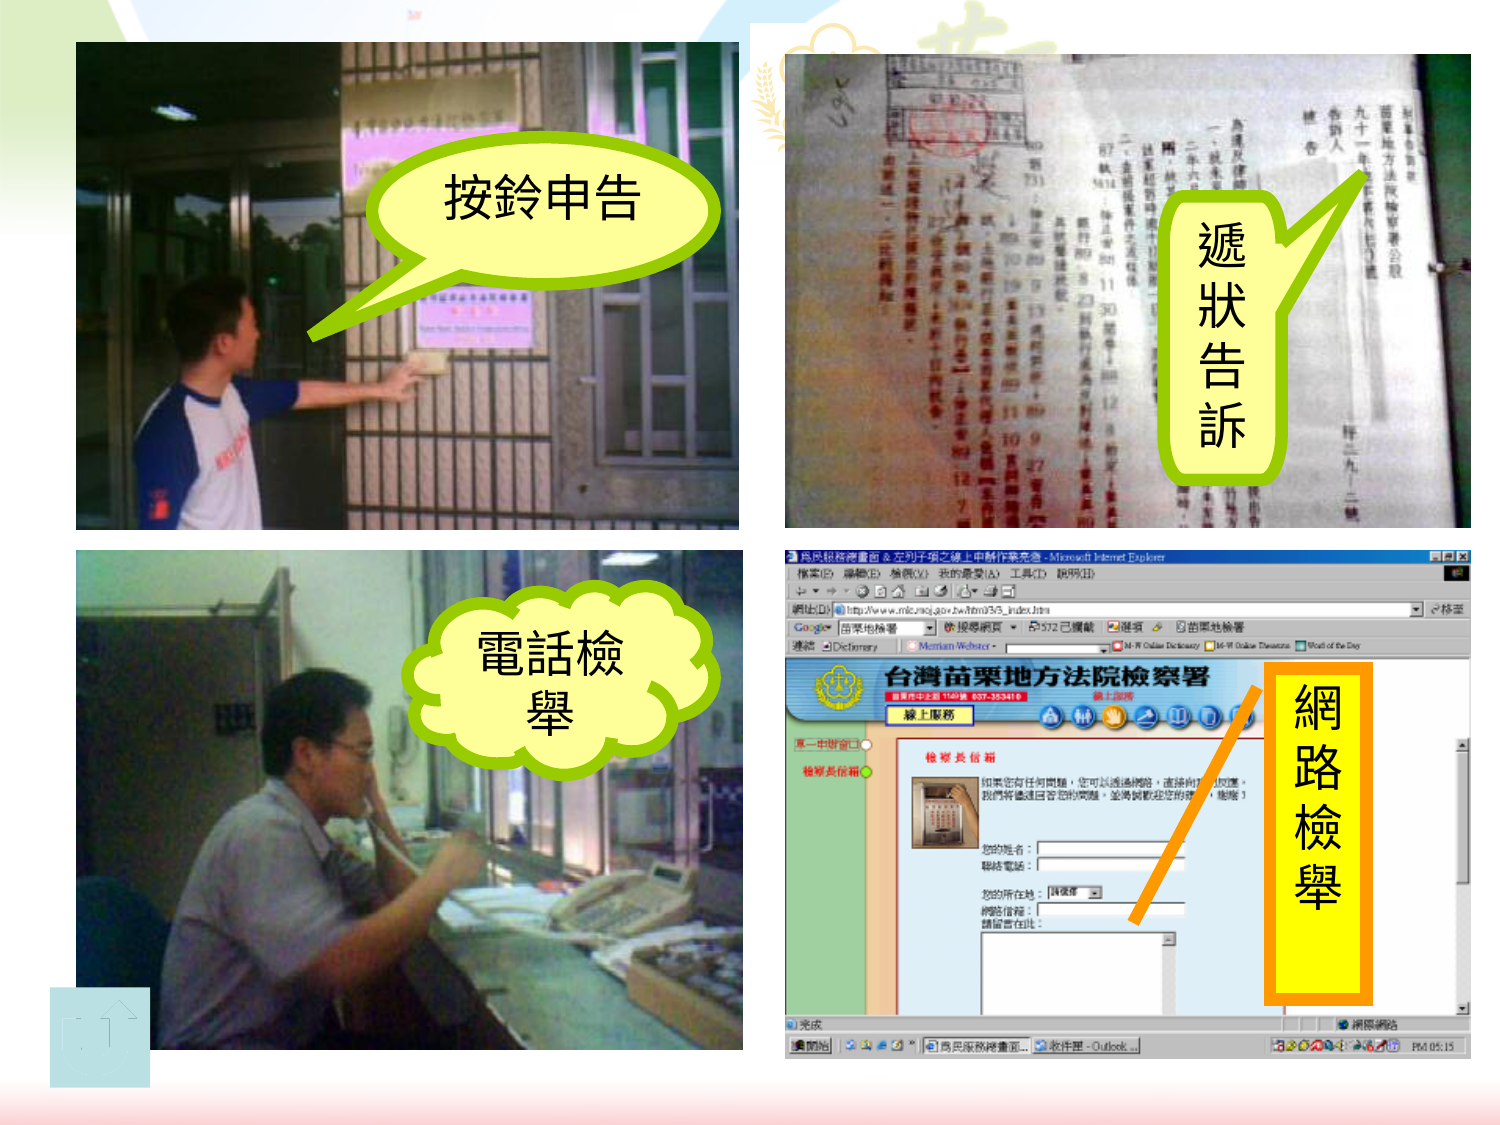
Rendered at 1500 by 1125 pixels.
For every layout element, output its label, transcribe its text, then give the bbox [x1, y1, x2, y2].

text_box 電話檢舉 [407, 586, 715, 775]
picture [76, 550, 743, 1050]
picture [76, 42, 739, 530]
picture [785, 54, 1471, 528]
text_box 遞狀告訴 [1163, 173, 1363, 480]
text_box 按鈴申告 [310, 137, 715, 337]
text_box [0, 0, 1500, 1125]
text_box 網路檢舉 [1270, 669, 1367, 1000]
picture [785, 550, 1471, 1059]
